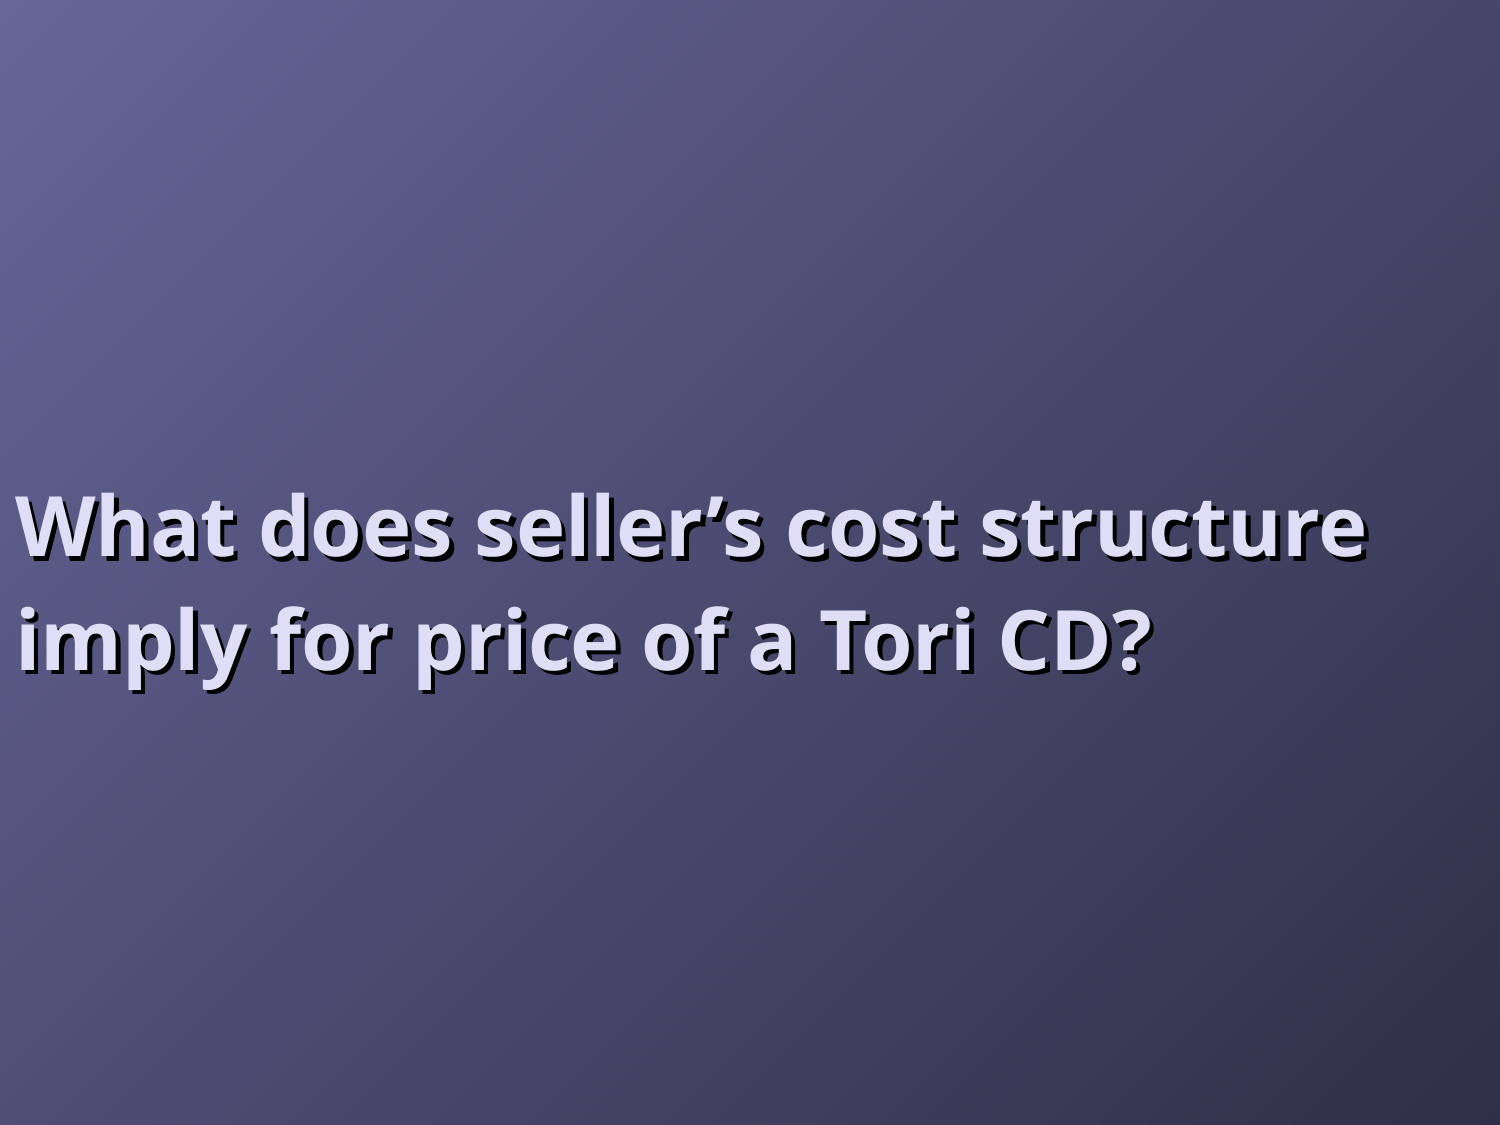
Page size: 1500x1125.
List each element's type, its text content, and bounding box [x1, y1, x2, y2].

title What does seller’s cost structure imply for price of a Tori CD? [0, 473, 1500, 689]
